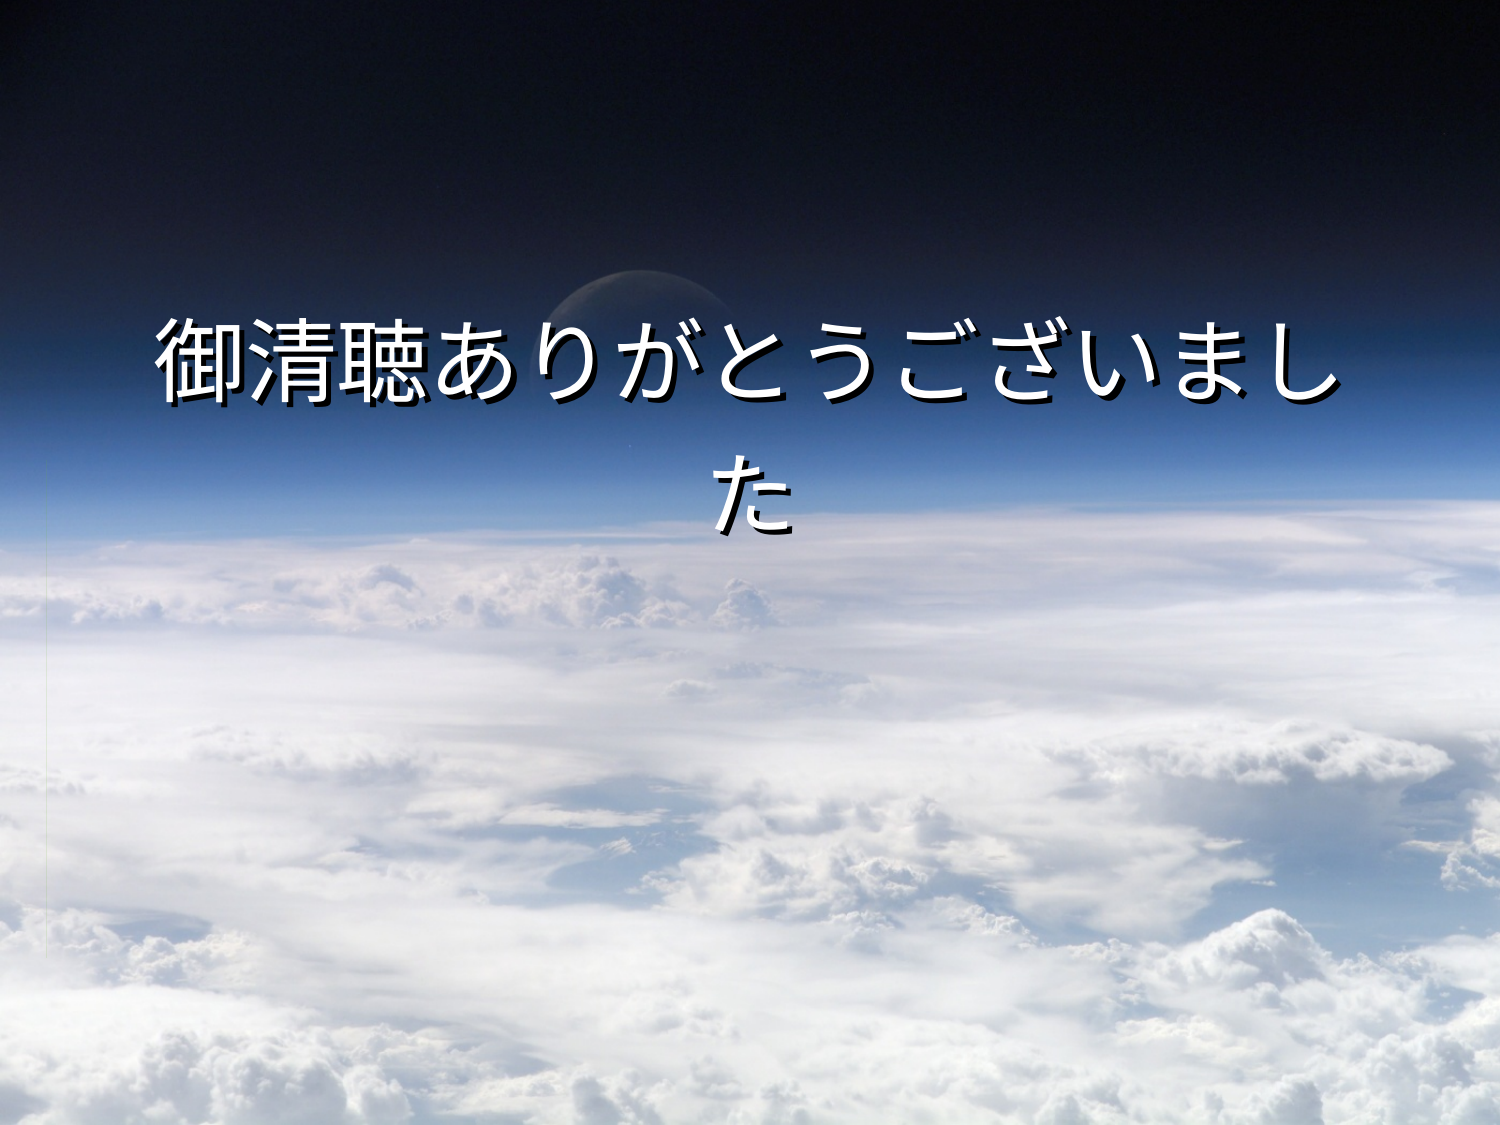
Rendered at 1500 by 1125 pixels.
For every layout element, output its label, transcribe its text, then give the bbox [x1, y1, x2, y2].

title 御清聴ありがとうございました [112, 327, 1388, 563]
picture [0, 0, 1500, 1125]
